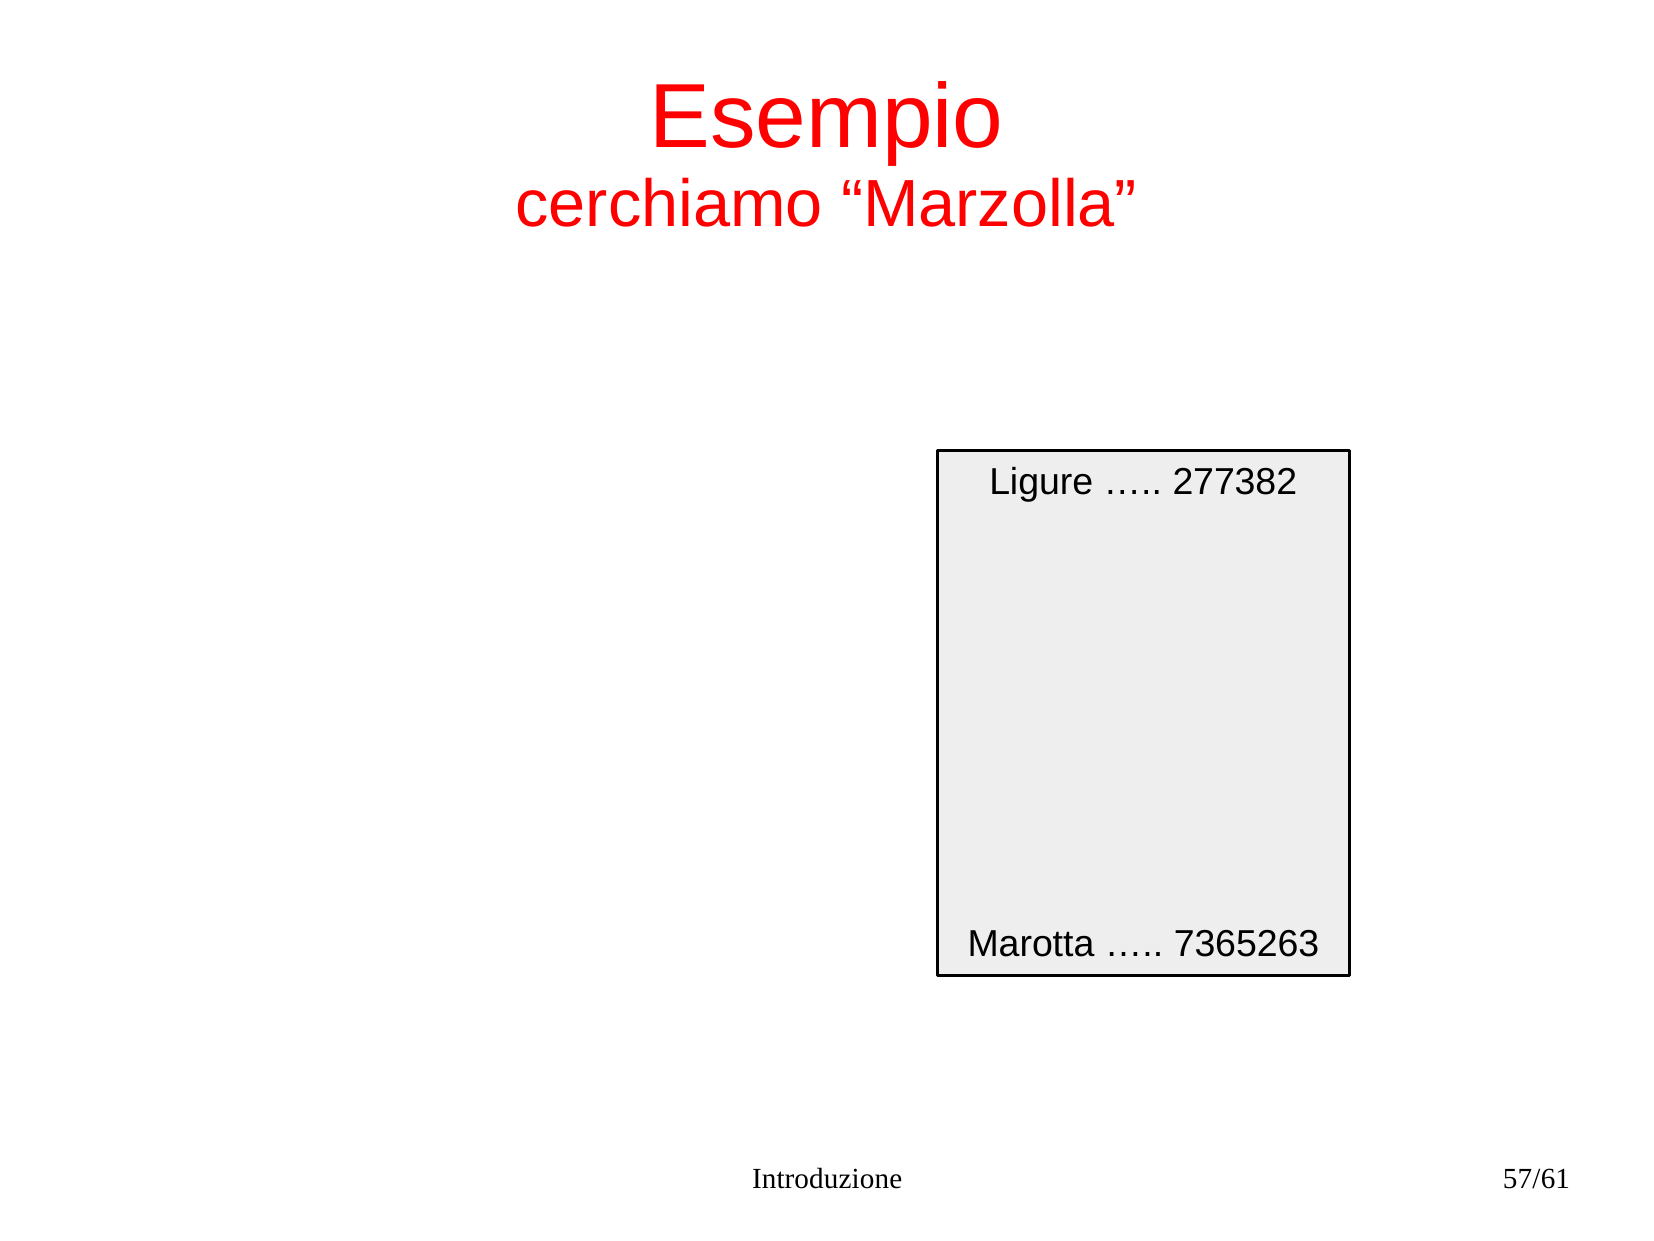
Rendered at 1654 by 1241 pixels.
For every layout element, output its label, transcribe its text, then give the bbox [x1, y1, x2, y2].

title Esempio cerchiamo “Marzolla” [82, 49, 1571, 257]
text_box Ligure ….. 277382 Marotta ….. 7365263 [937, 450, 1350, 976]
